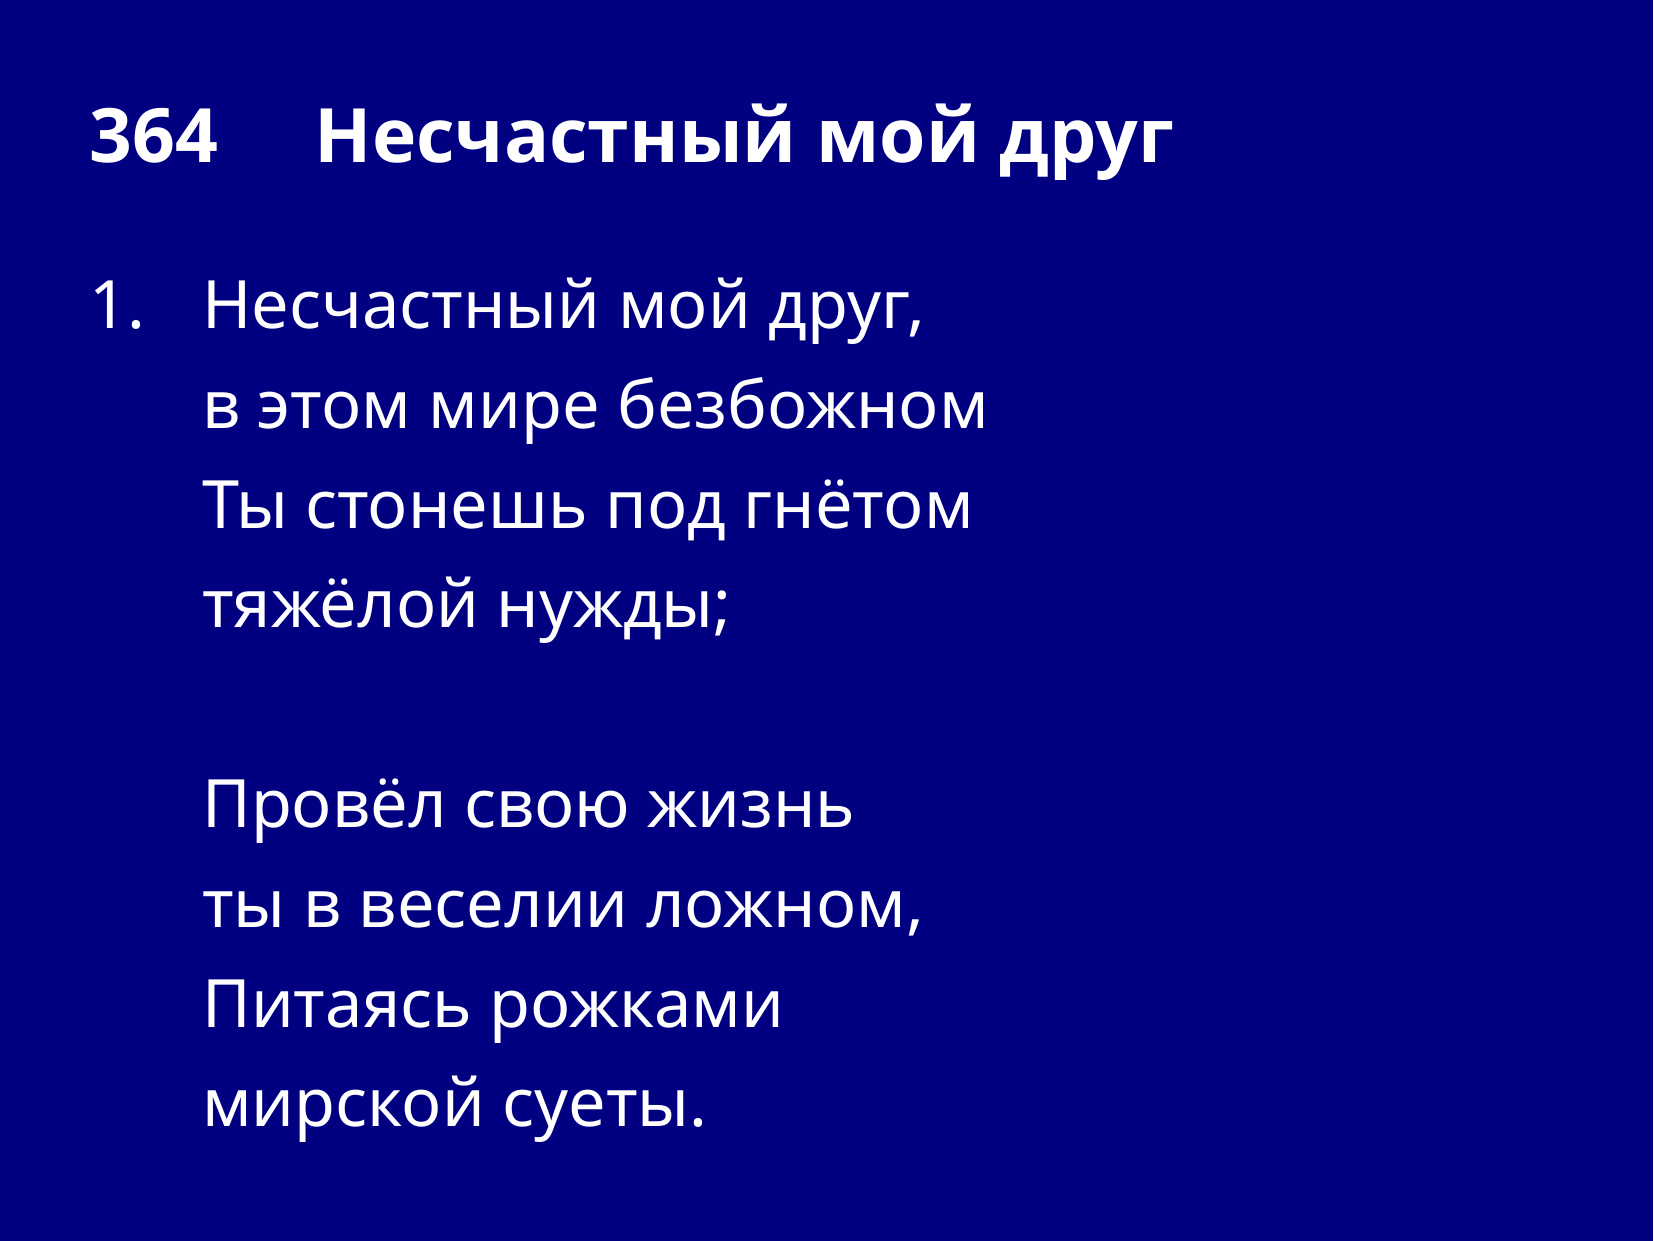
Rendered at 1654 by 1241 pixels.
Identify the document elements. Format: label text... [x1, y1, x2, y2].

text_box 364 Несчастный мой друг [75, 75, 1576, 188]
text_box 1. Несчастный мой друг, в этом мире безбожном Ты стонешь под гнётом тяжёлой нужды; Провёл свою жизнь ты в веселии ложном, Питаясь рожками мирской суеты. [75, 188, 1576, 1163]
